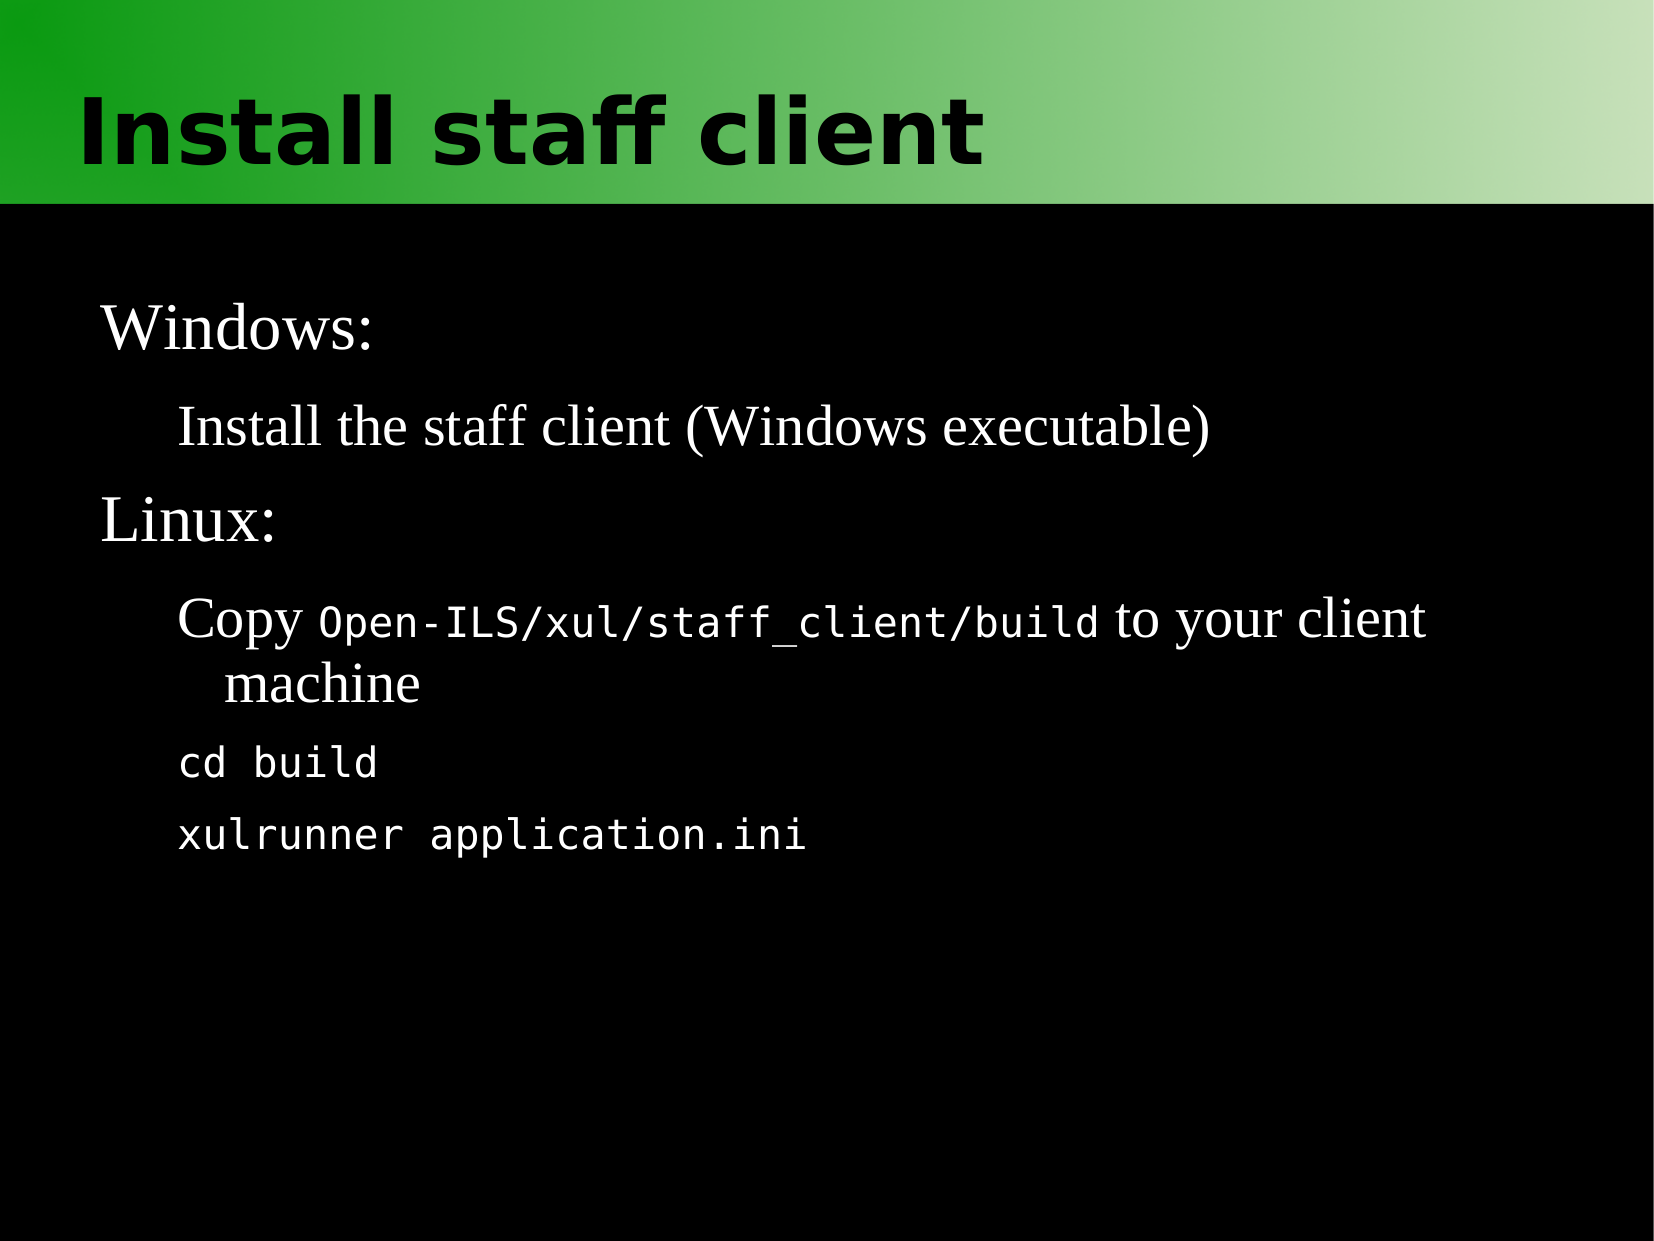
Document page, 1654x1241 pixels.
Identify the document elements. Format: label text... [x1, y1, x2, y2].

picture [0, 0, 1654, 1241]
list Windows: Install the staff client (Windows executable) Linux: Copy Open-ILS/xul/staff_client/build to your client machine cd build xulrunner application.ini [82, 290, 1571, 1094]
title Install staff client [76, 36, 1565, 229]
